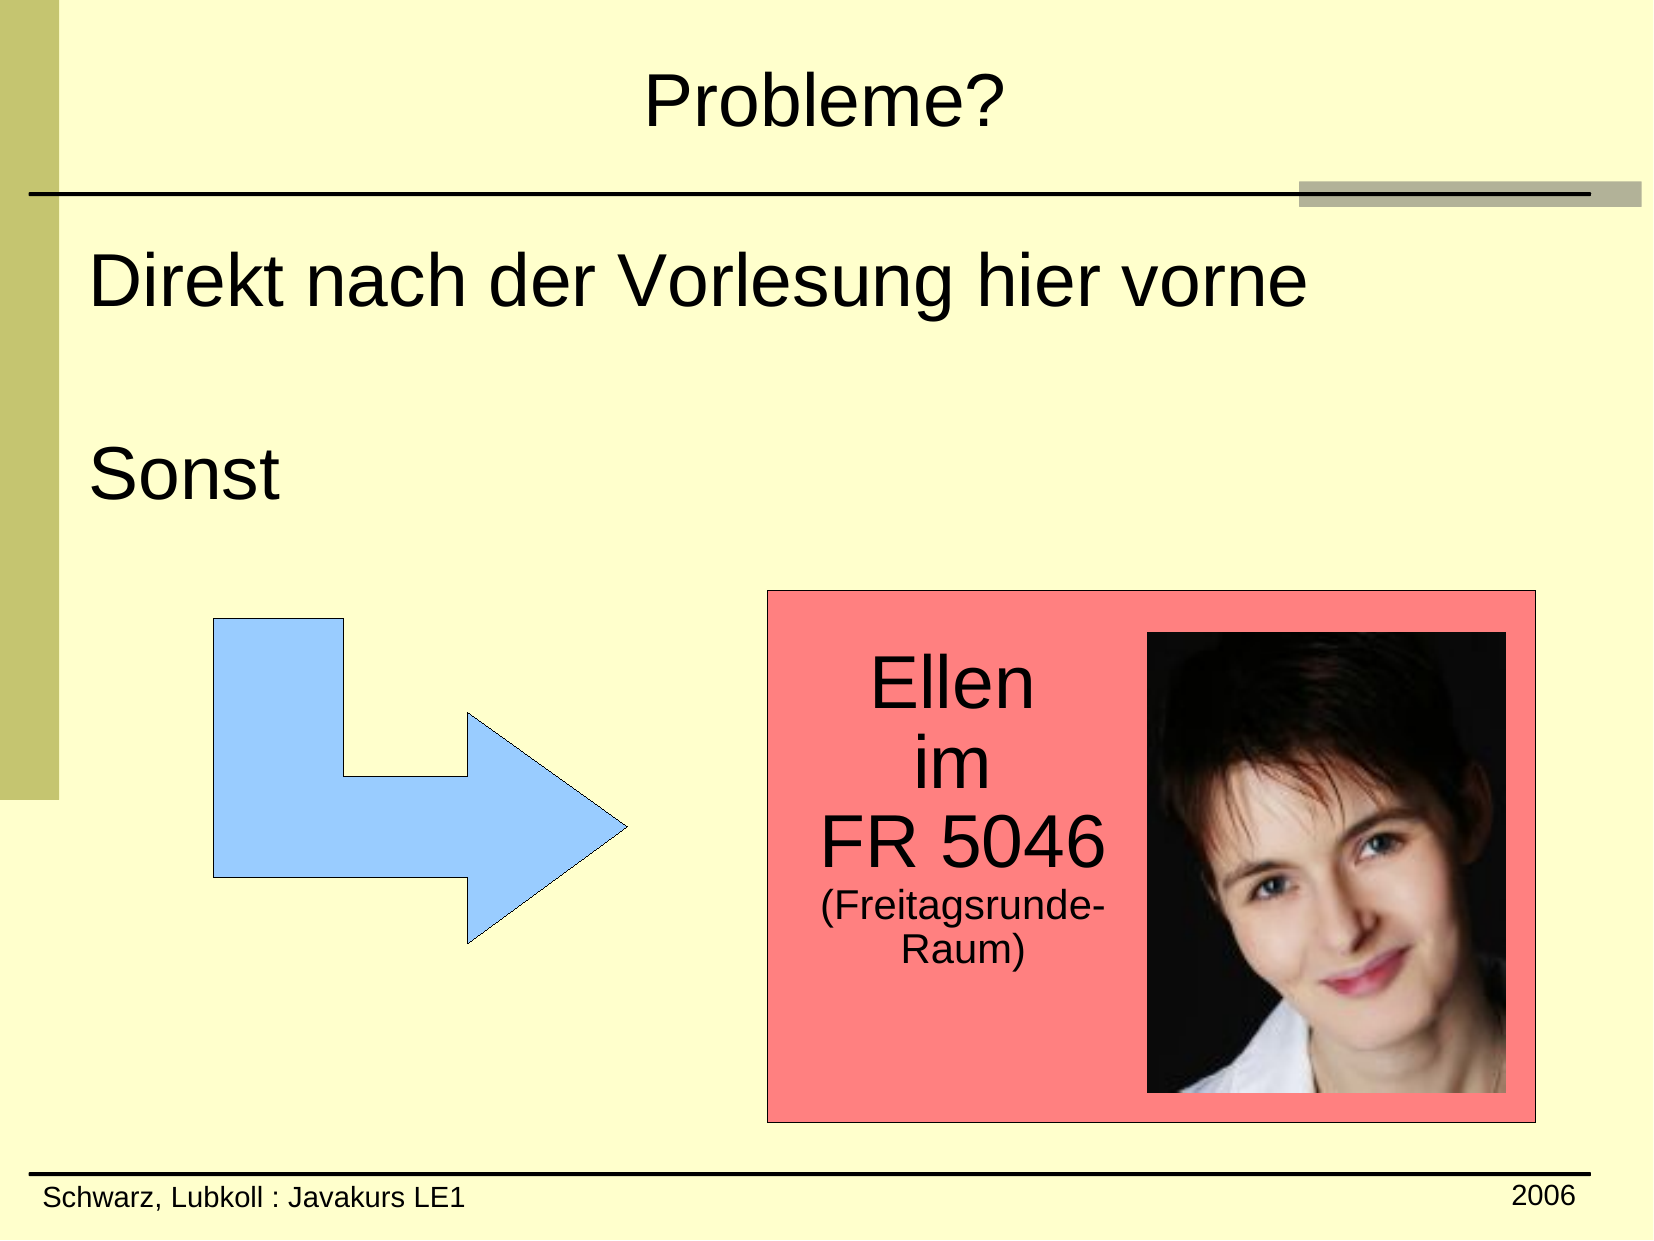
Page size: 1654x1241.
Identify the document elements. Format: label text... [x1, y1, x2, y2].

picture [1147, 632, 1506, 1093]
list Direkt nach der Vorlesung hier vorne Sonst [70, 242, 1595, 562]
text_box Ellen im FR 5046 (Freitagsrunde- Raum) [804, 637, 1123, 985]
text_box [767, 590, 1536, 1123]
title Probleme? [119, 19, 1532, 188]
text_box [213, 618, 628, 944]
